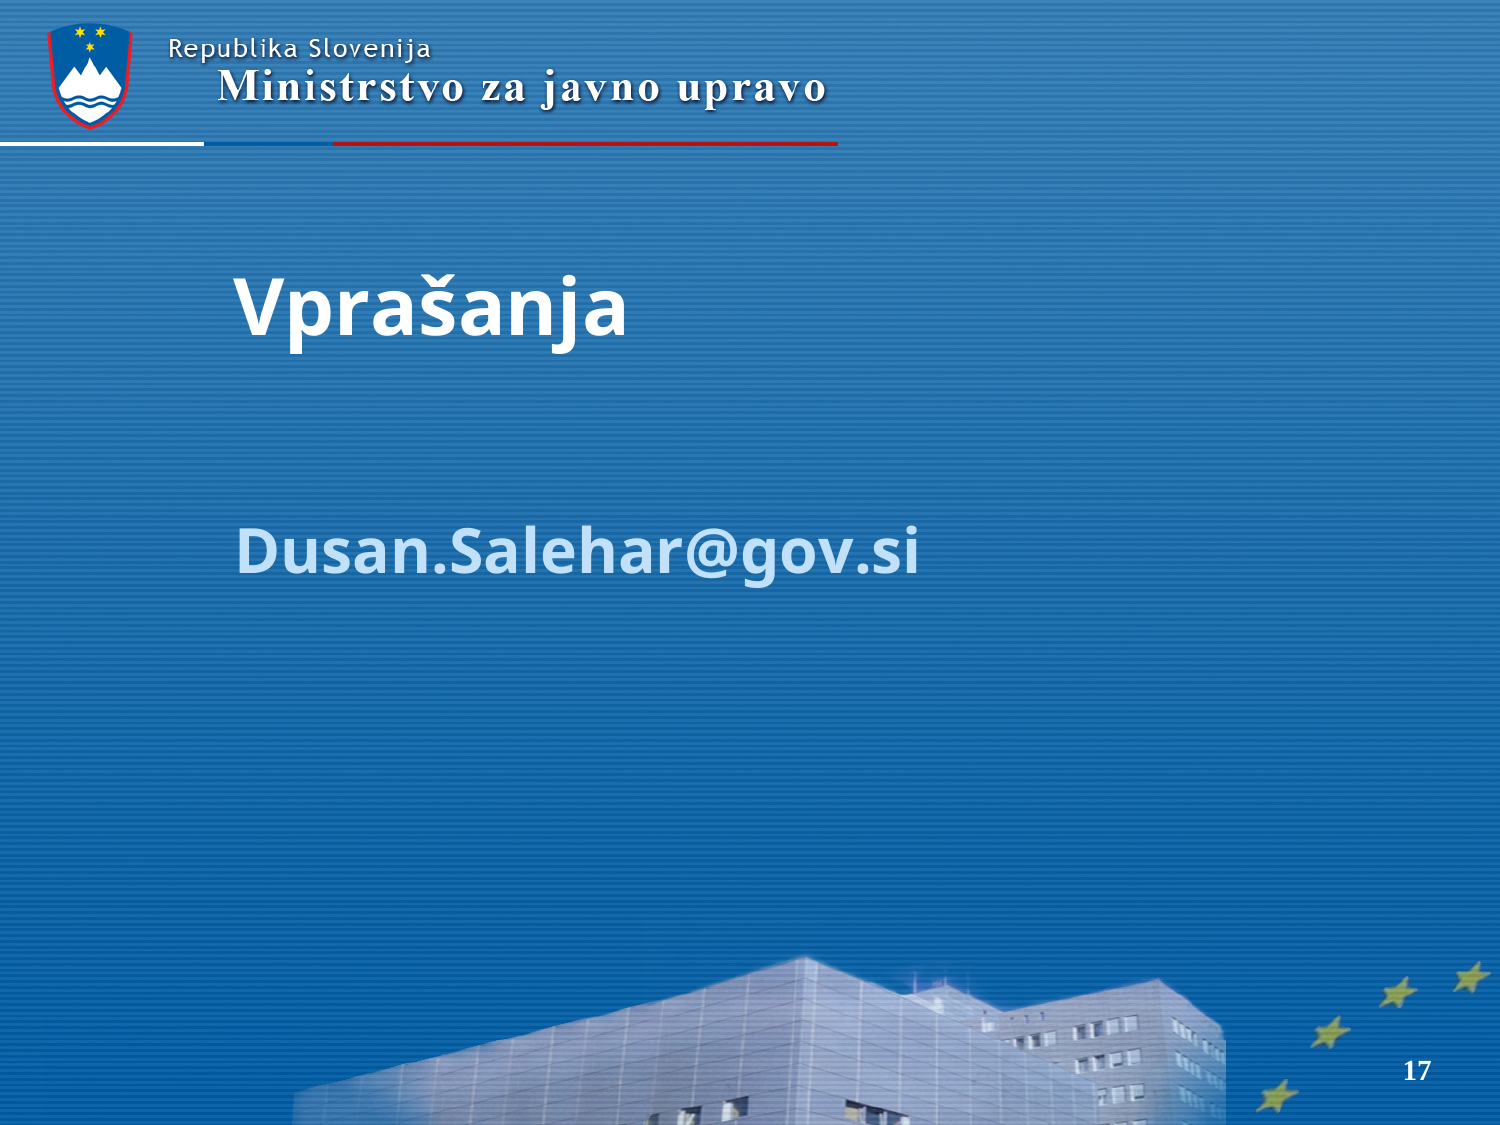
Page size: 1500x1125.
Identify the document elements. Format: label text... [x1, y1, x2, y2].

picture [0, 0, 1500, 1125]
title Vprašanja [218, 243, 1447, 485]
subtitle Dusan.Salehar@gov.si [219, 499, 1270, 788]
